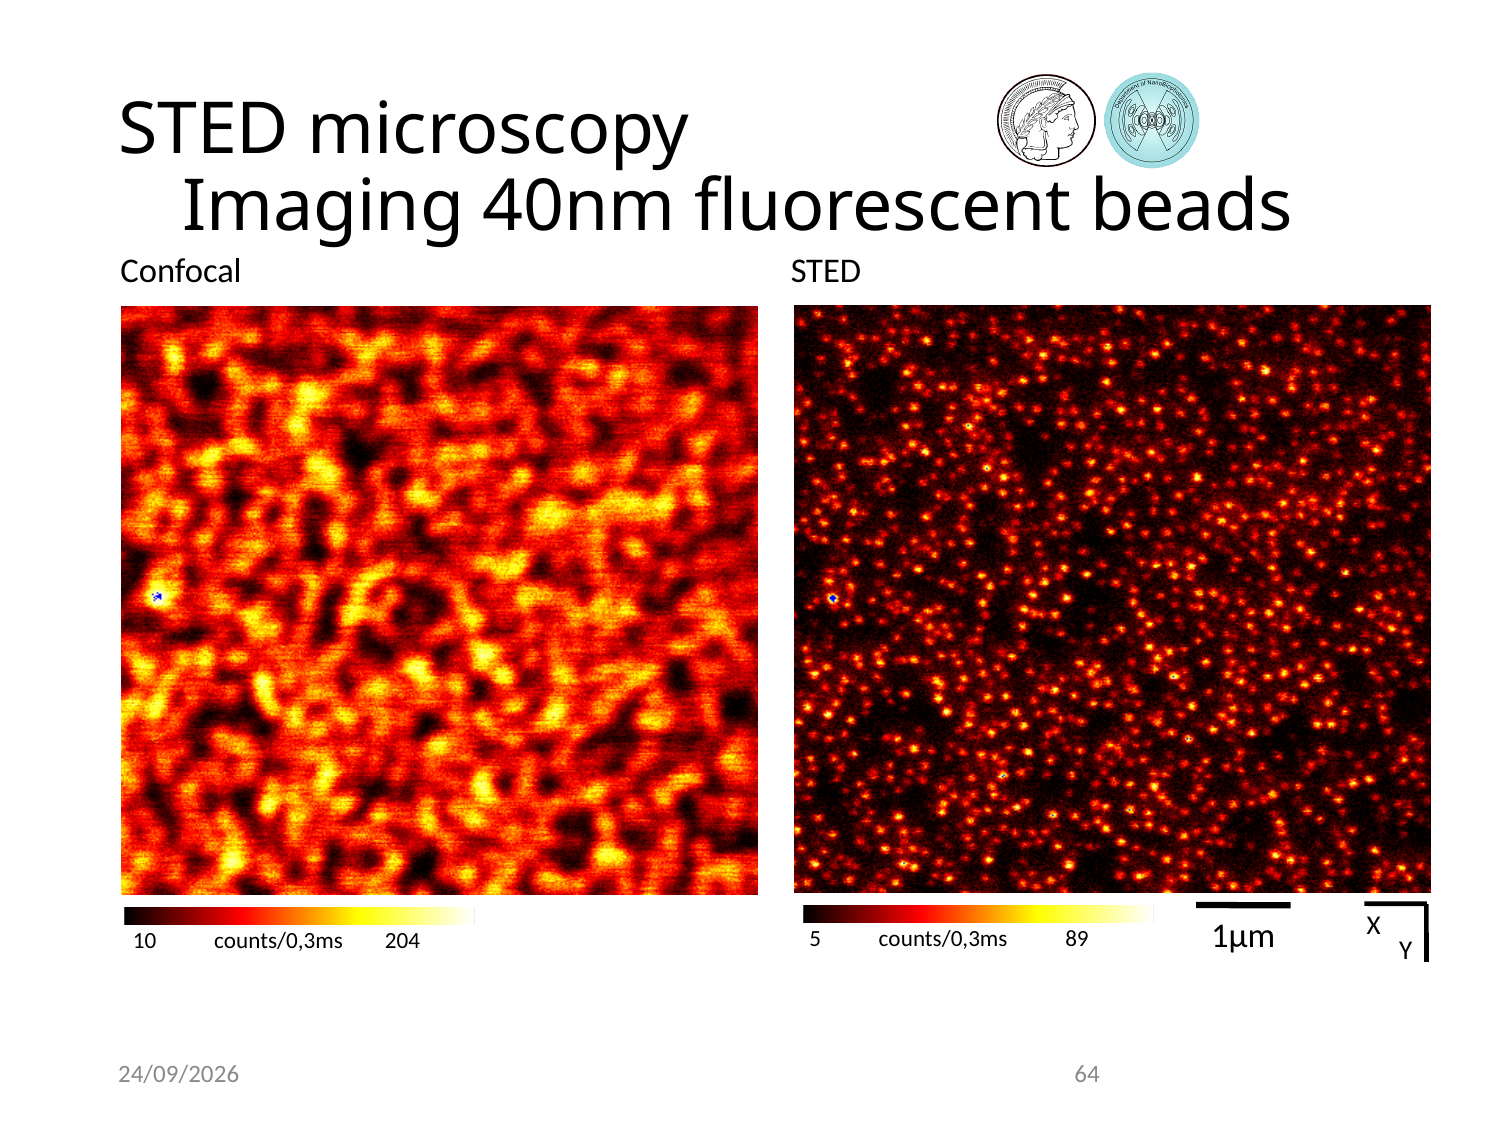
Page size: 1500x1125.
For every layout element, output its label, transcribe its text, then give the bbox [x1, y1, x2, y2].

text_box 1µm [1196, 905, 1292, 963]
text_box Y [1384, 925, 1428, 974]
picture [995, 73, 1097, 168]
text_box 10 counts/0,3ms 204 [117, 918, 438, 962]
picture [803, 905, 1154, 923]
text_box [1059, 1042, 1397, 1103]
picture [794, 305, 1431, 893]
title STED microscopy Imaging 40nm fluorescent beads [103, 59, 1397, 278]
picture [124, 907, 475, 925]
text_box X [1351, 899, 1397, 948]
picture [1104, 71, 1200, 169]
text_box 5 counts/0,3ms 89 [794, 916, 1107, 960]
picture [121, 306, 758, 895]
text_box 23/04/2024 [103, 1042, 441, 1103]
text_box STED [790, 248, 863, 291]
text_box Confocal [120, 248, 244, 291]
